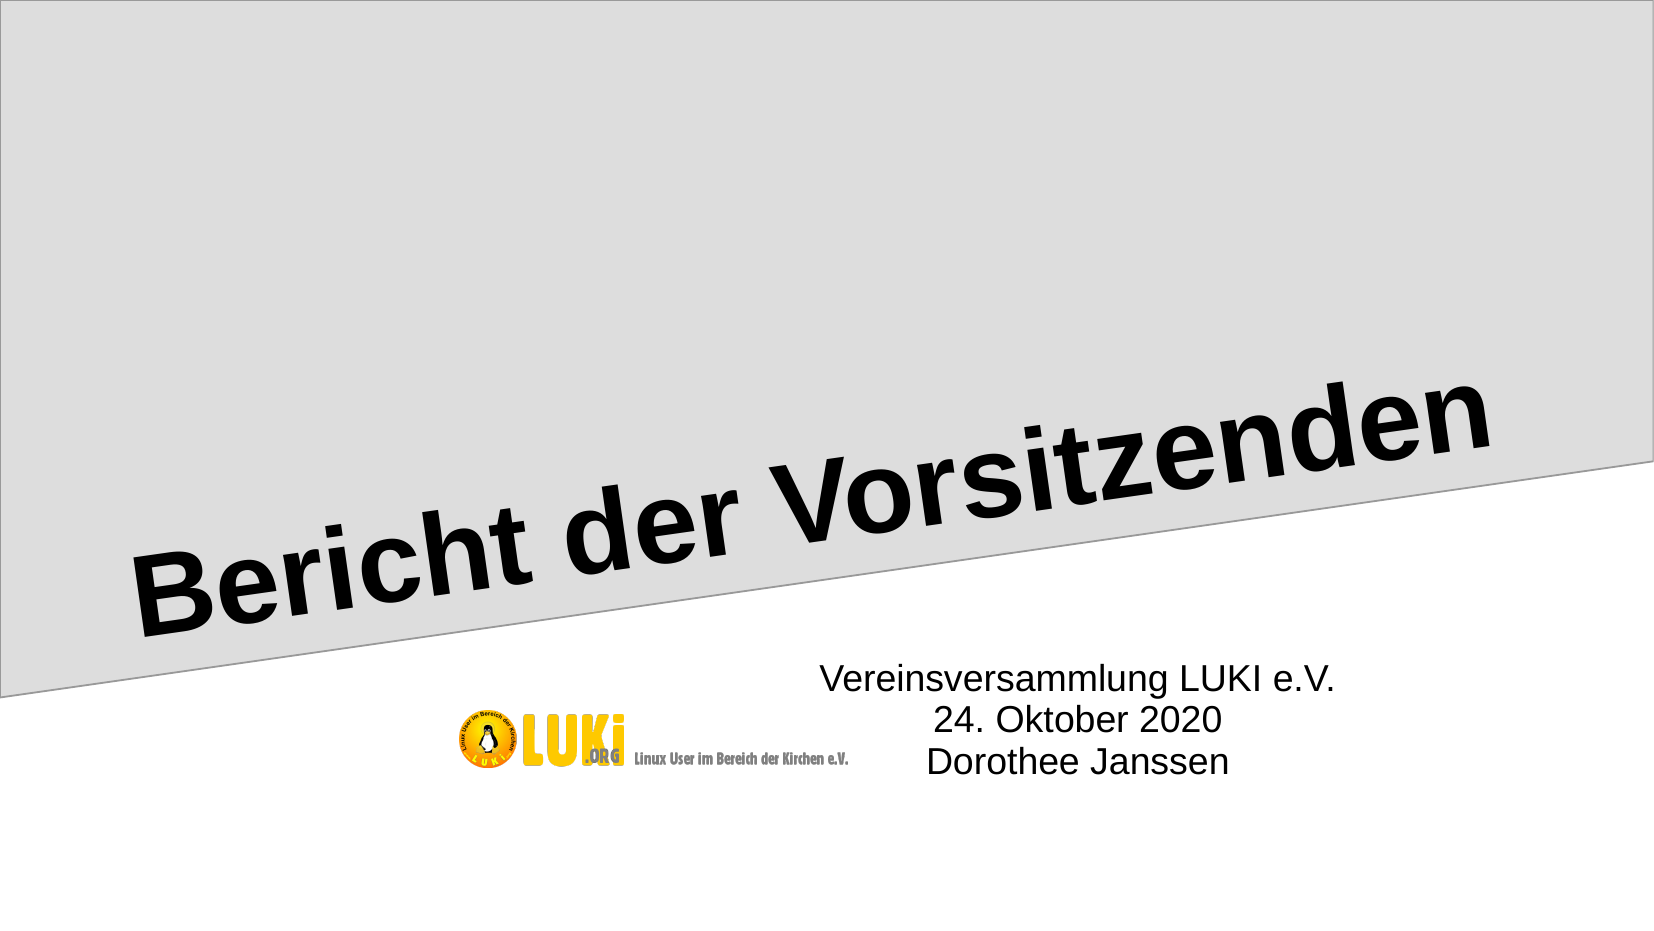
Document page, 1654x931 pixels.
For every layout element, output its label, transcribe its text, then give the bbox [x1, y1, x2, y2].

text_box Vereinsversammlung LUKI e.V. 24. Oktober 2020 Dorothee Janssen [531, 649, 1625, 791]
title Bericht der Vorsitzenden [62, 267, 1562, 737]
text_box [100, 478, 1546, 782]
picture [456, 708, 857, 769]
